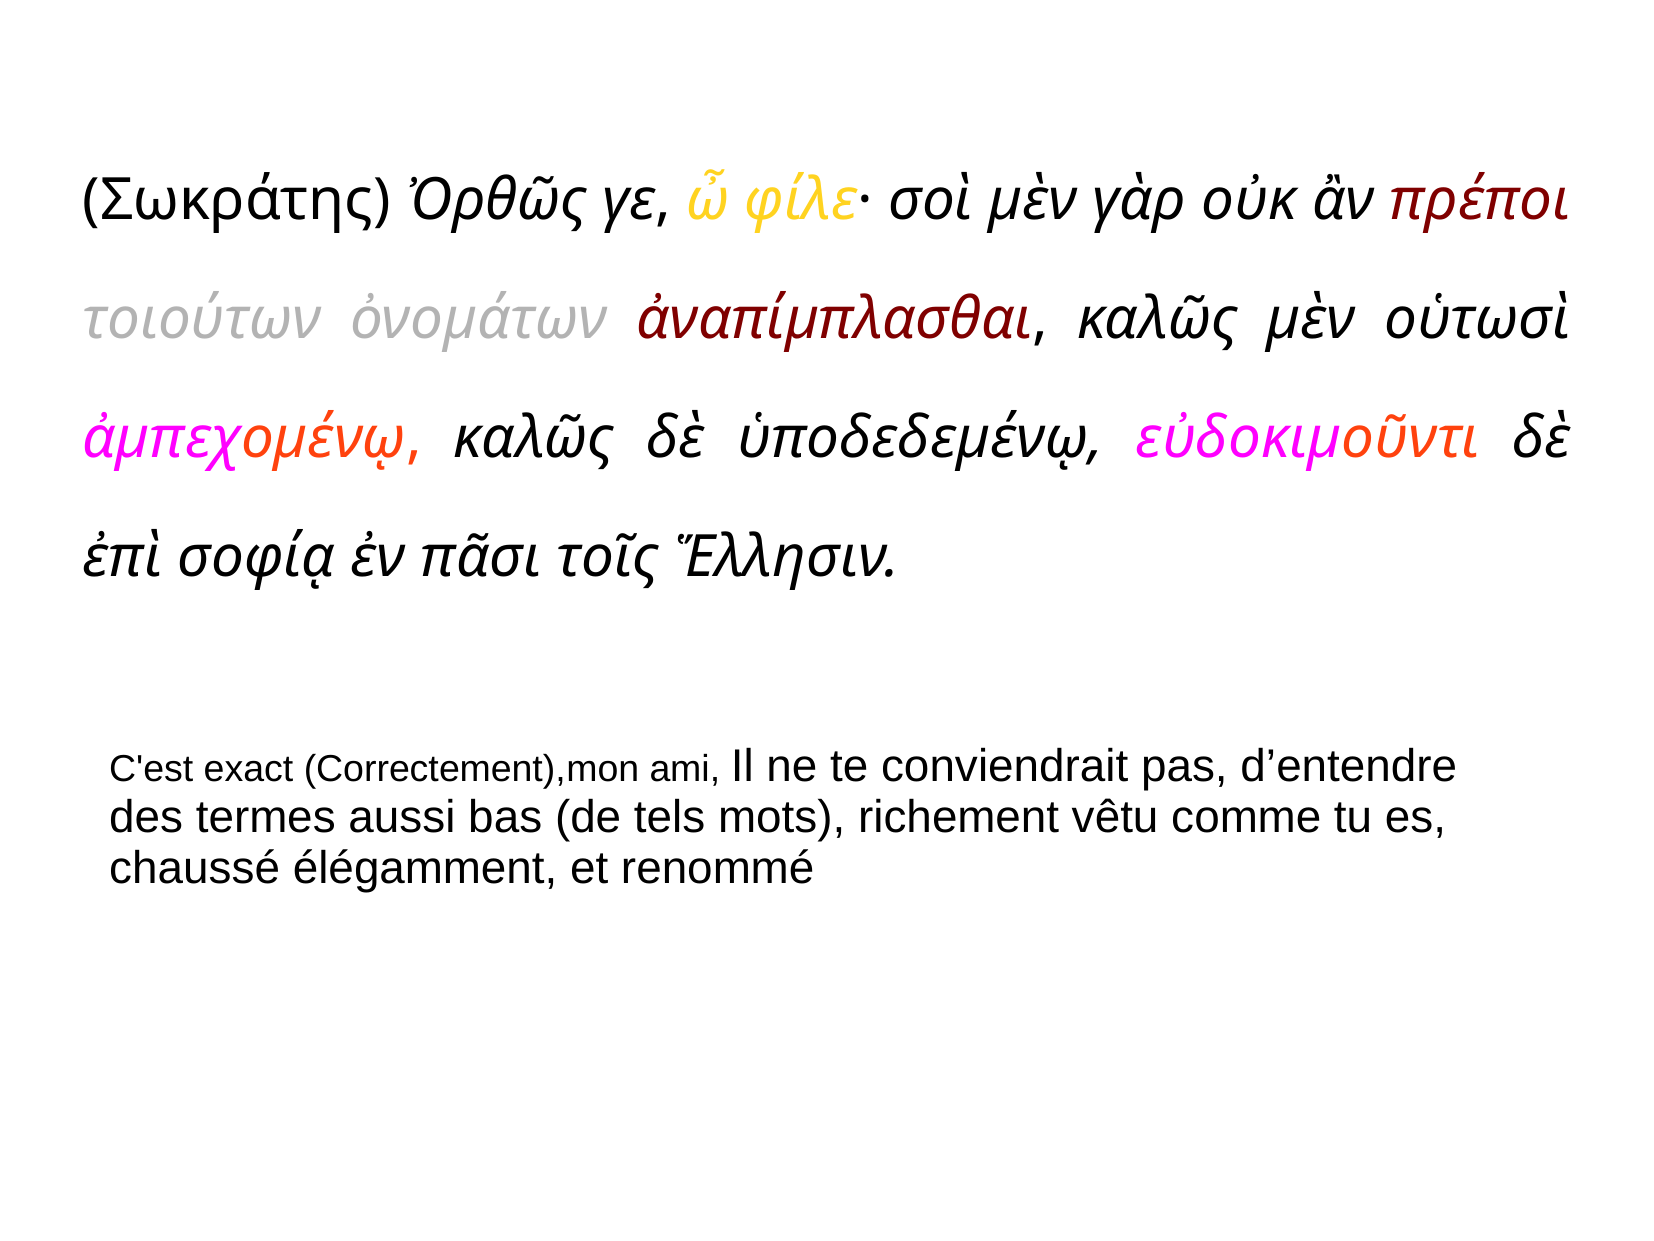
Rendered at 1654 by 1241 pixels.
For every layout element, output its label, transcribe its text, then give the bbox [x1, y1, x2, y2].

text_box C'est exact (Correctement),mon ami, Il ne te conviendrait pas, d’entendre des termes aussi bas (de tels mots), richement vêtu comme tu es, chaussé élégamment, et renommé [94, 732, 1489, 901]
list (Σωκράτης) Ὀρθῶς γε, ὦ φίλε· σοὶ μὲν γὰρ οὐκ ἂν πρέποι τοιούτων ὀνομάτων ἀναπίμπλασθαι, καλῶς μὲν οὑτωσὶ ἀμπεχομένῳ, καλῶς δὲ ὑποδεδεμένῳ, εὐδοκιμοῦντι δὲ ἐπὶ σοφίᾳ ἐν πᾶσι τοῖς Ἕλλησιν. [82, 118, 1571, 1109]
